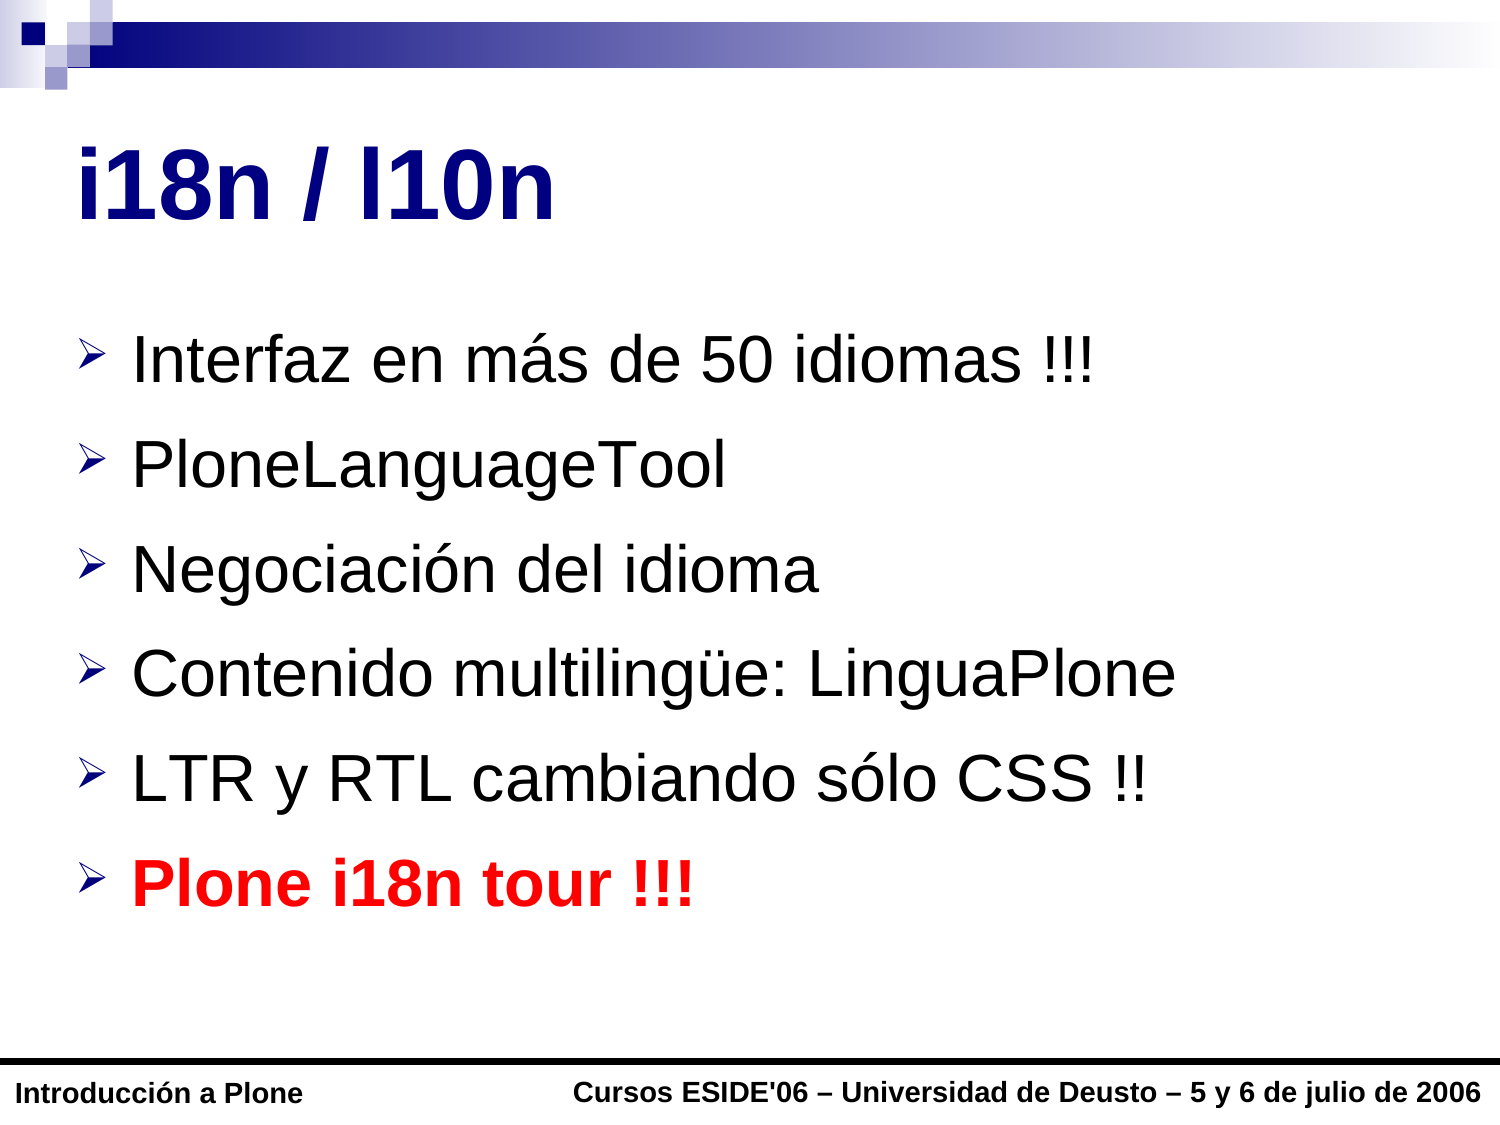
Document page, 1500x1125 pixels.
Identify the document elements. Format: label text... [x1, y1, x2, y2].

title i18n / l10n [75, 66, 1426, 309]
list Interfaz en más de 50 idiomas !!! PloneLanguageTool Negociación del idioma Contenido multilingüe: LinguaPlone LTR y RTL cambiando sólo CSS !! Plone i18n tour !!! [75, 324, 1426, 1034]
